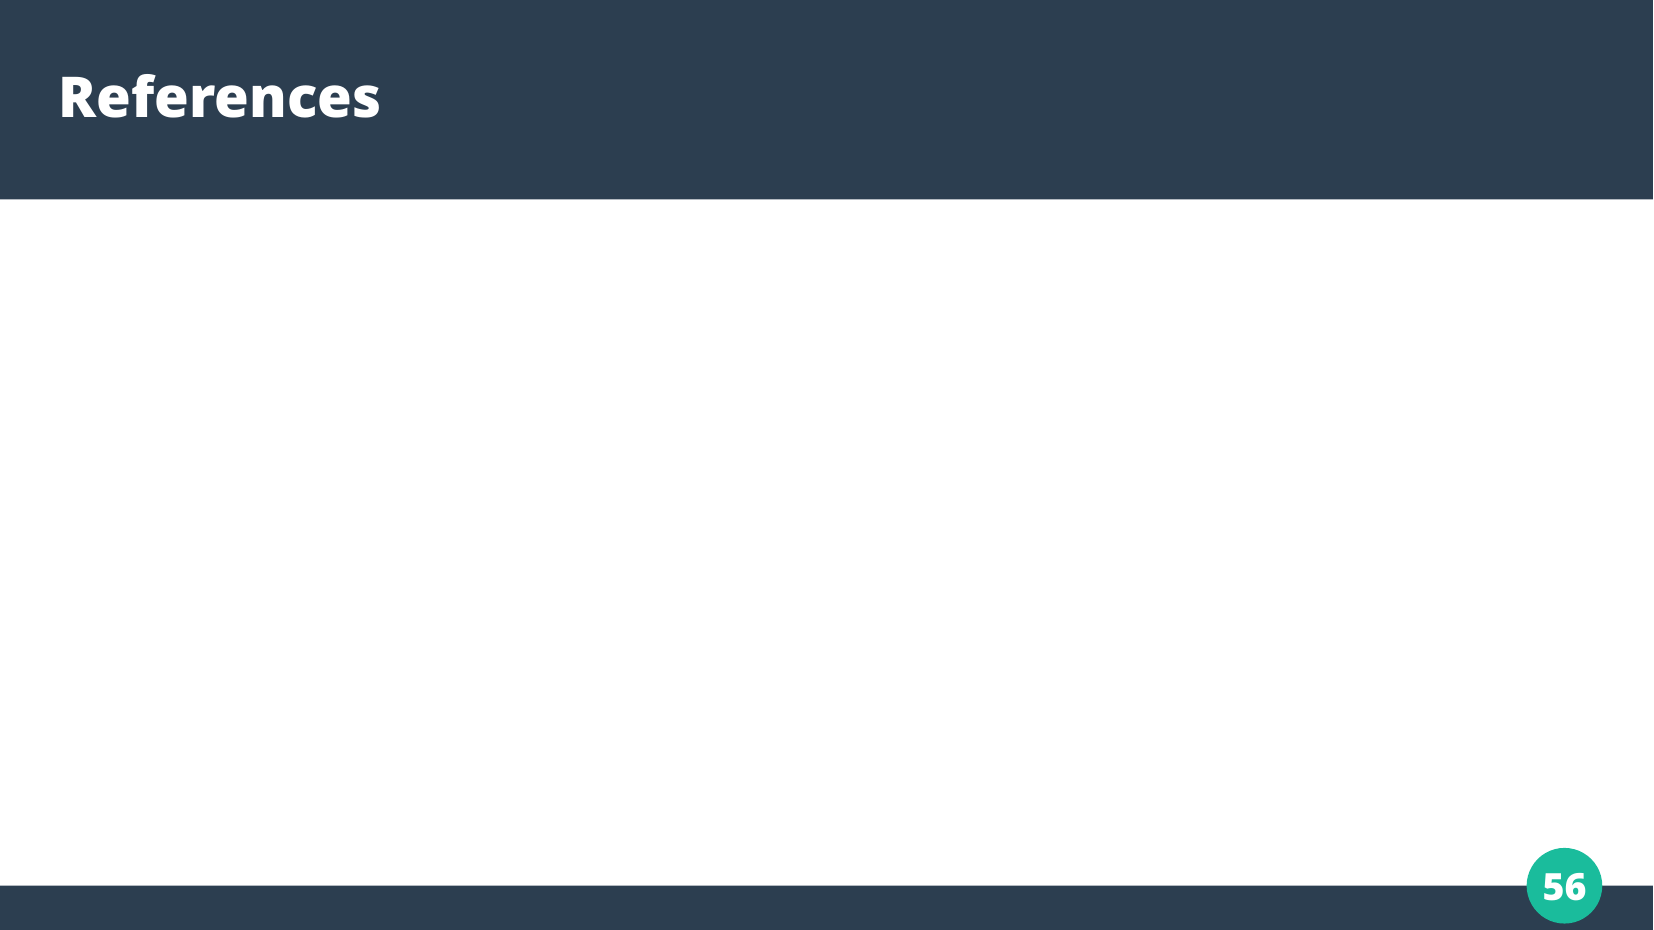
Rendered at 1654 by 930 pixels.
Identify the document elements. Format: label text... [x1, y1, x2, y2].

title References [58, 36, 1594, 155]
